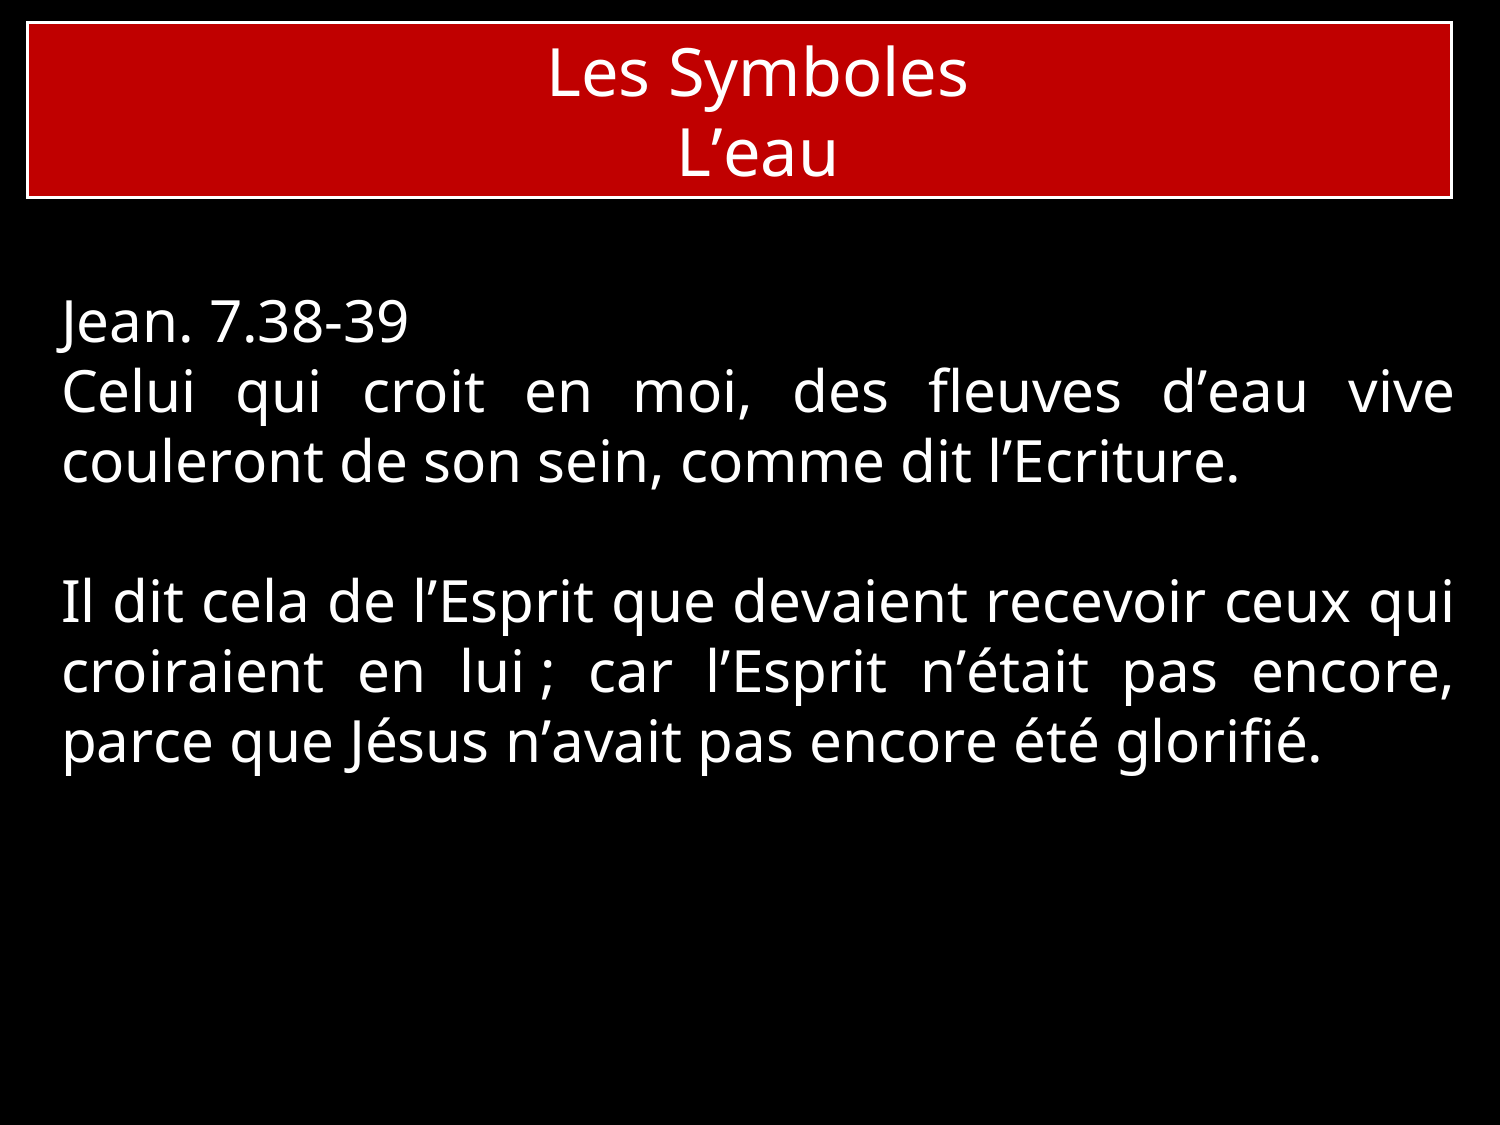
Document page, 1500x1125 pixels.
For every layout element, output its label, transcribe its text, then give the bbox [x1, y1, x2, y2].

text_box Jean. 7.38-39 Celui qui croit en moi, des fleuves d’eau vive couleront de son sein, comme dit l’Ecriture. Il dit cela de l’Esprit que devaient recevoir ceux qui croiraient en lui ; car l’Esprit n’était pas encore, parce que Jésus n’avait pas encore été glorifié. [46, 276, 1471, 782]
text_box Les Symboles L’eau [27, 22, 1452, 198]
